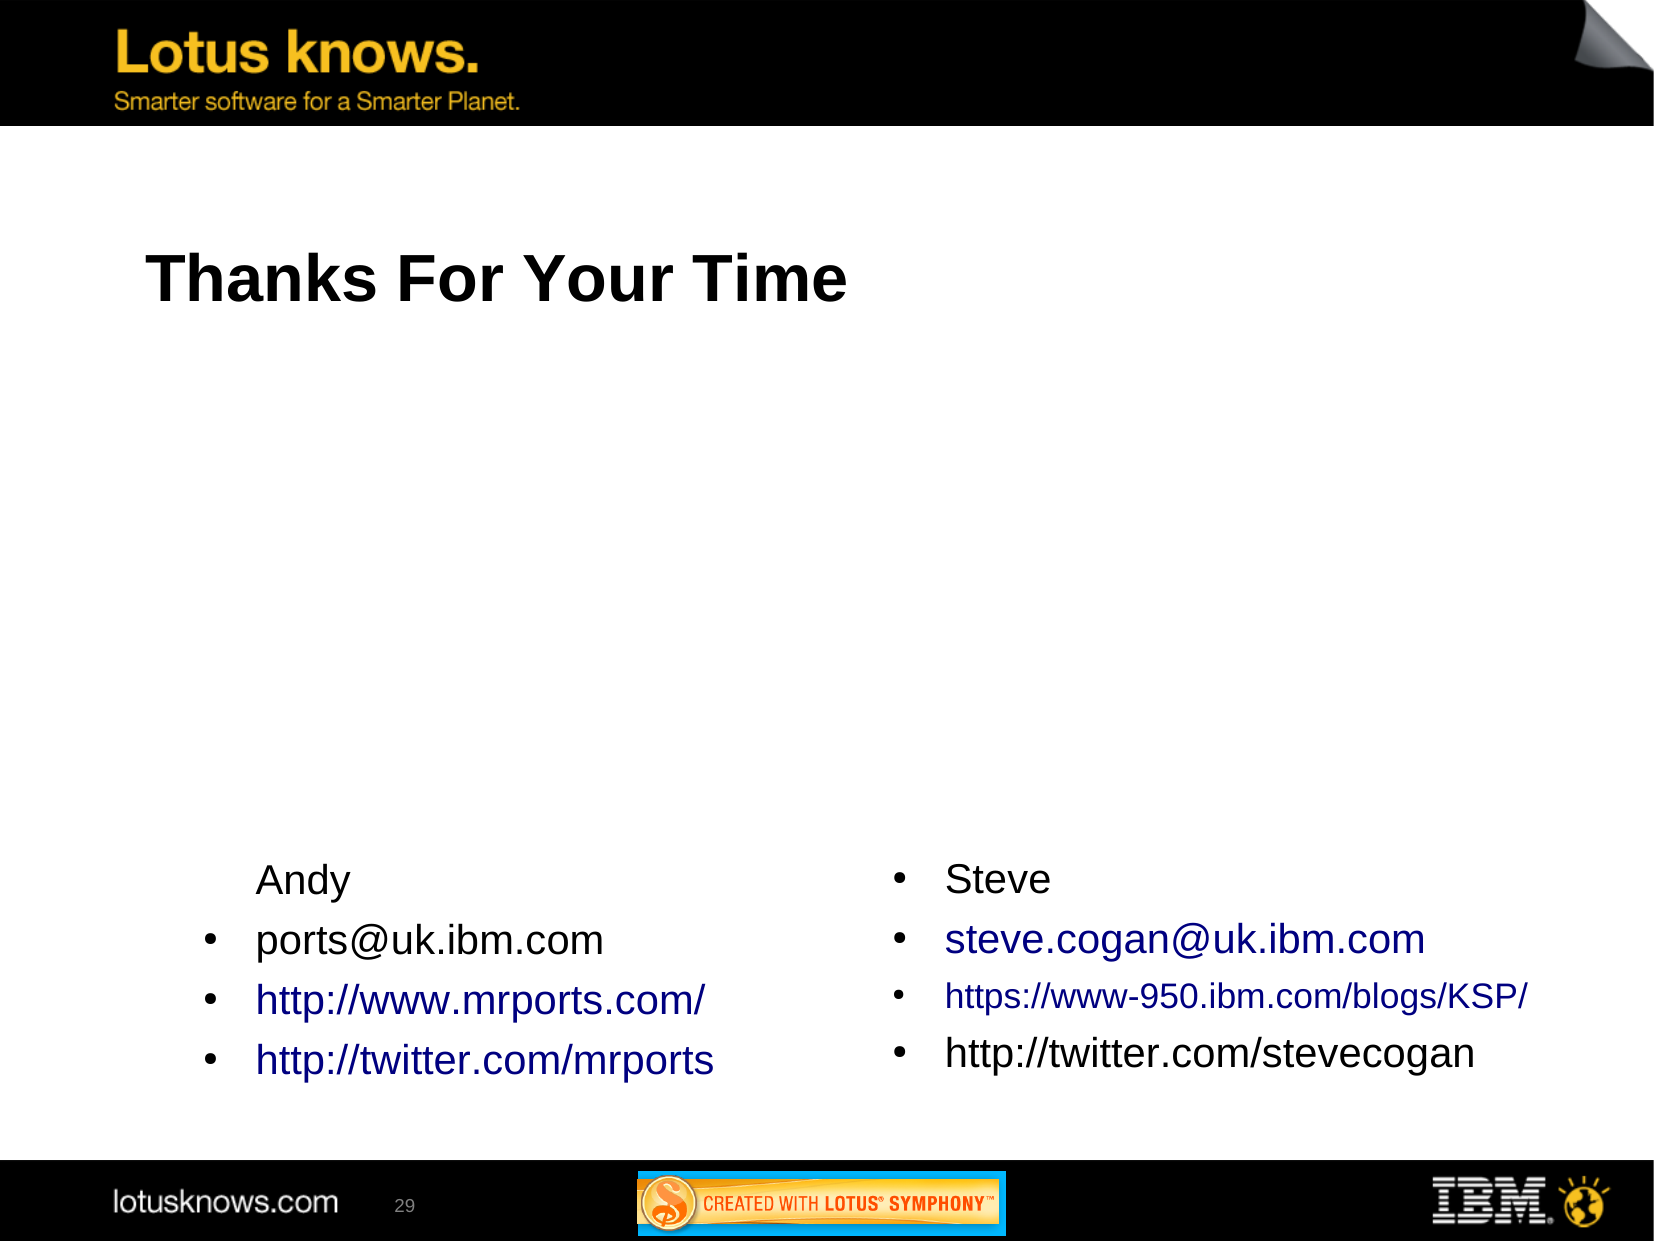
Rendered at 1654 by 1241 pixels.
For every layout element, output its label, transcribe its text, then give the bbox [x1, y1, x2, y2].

title Thanks For Your Time [145, 144, 1513, 316]
picture [1546, 1160, 1654, 1241]
picture [0, 0, 1654, 126]
list Steve steve.cogan@uk.ibm.com https://www-950.ibm.com/blogs/KSP/ http://twitter.com/stevecogan [856, 856, 1546, 1241]
list Andy ports@uk.ibm.com http://www.mrports.com/ http://twitter.com/mrports [167, 856, 856, 1241]
picture [0, 1160, 167, 1241]
